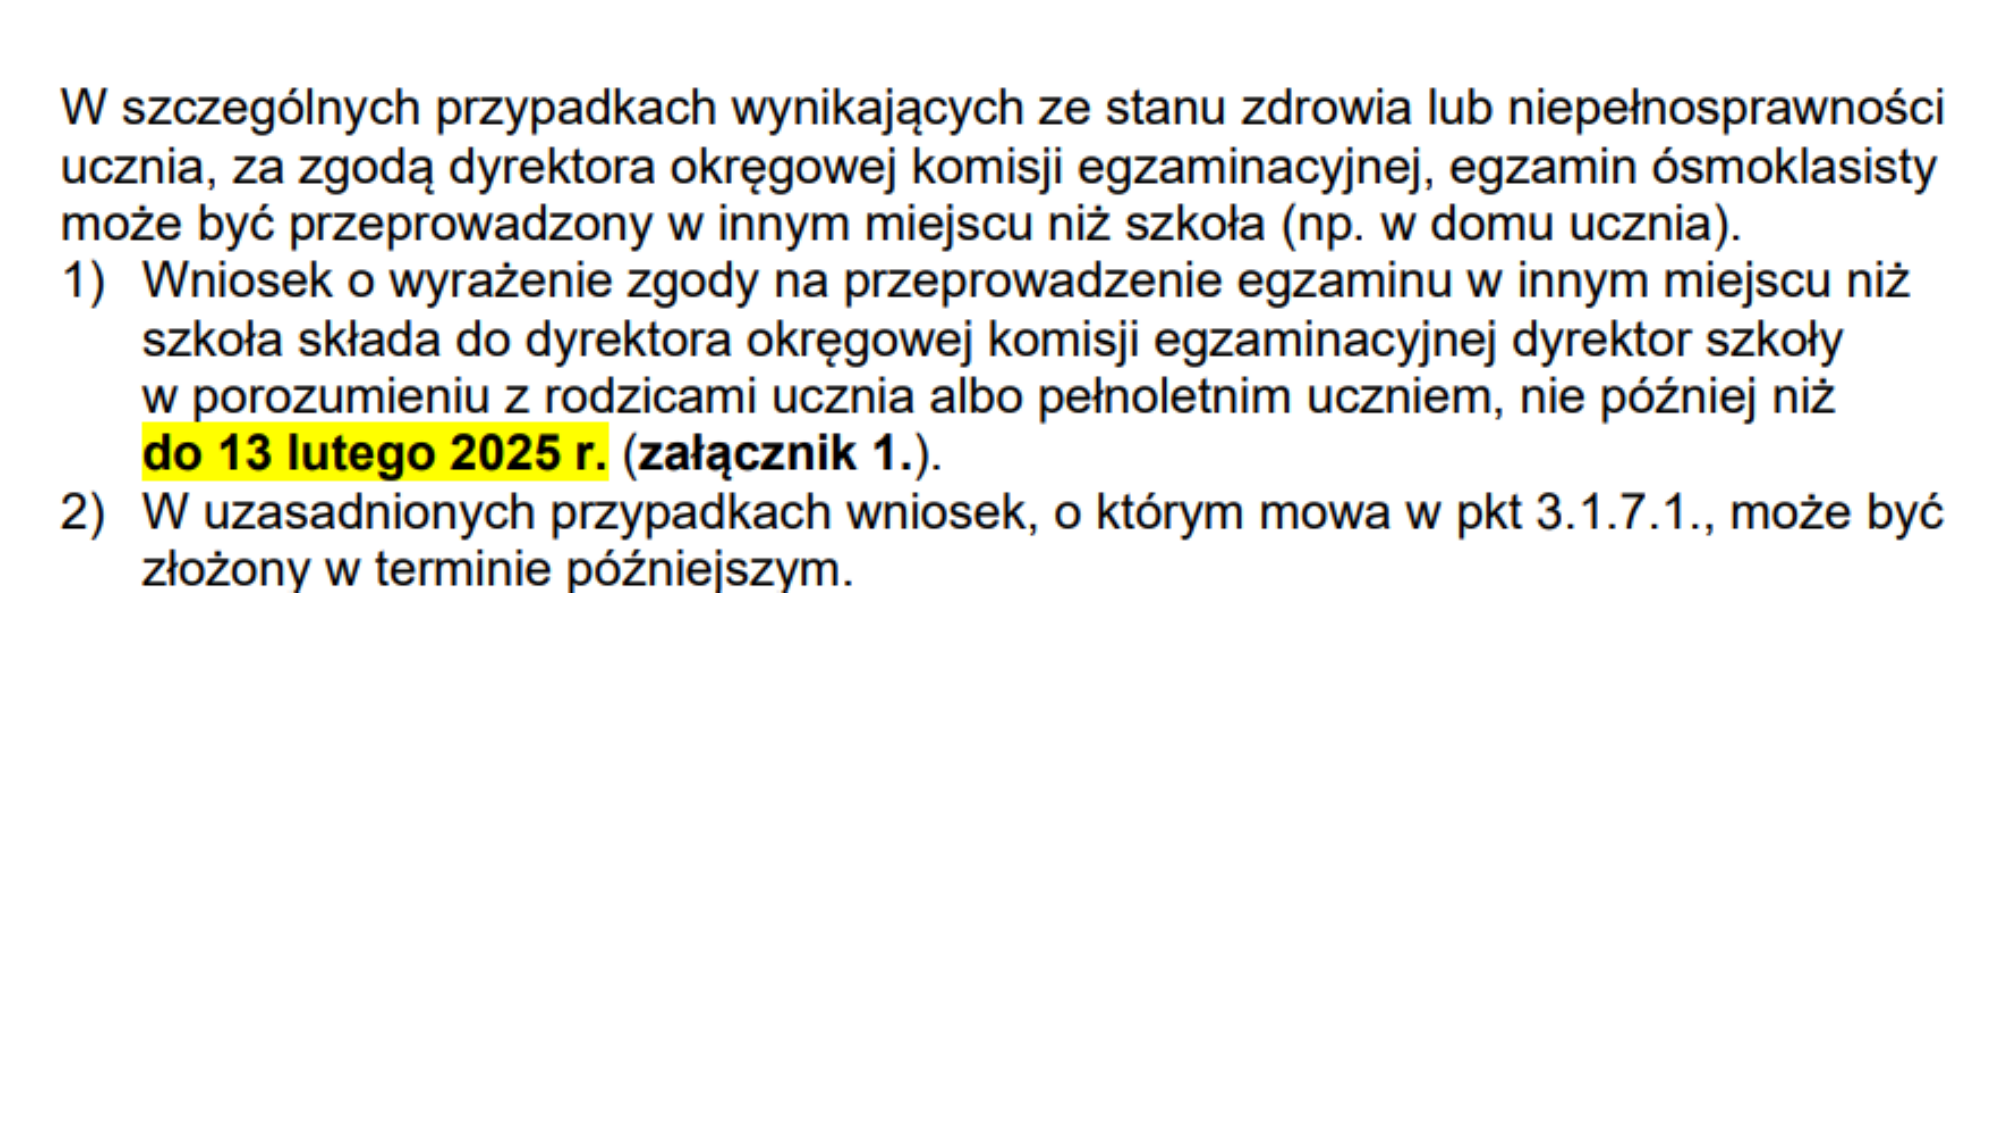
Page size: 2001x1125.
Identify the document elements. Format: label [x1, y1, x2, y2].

picture [36, 68, 1963, 593]
